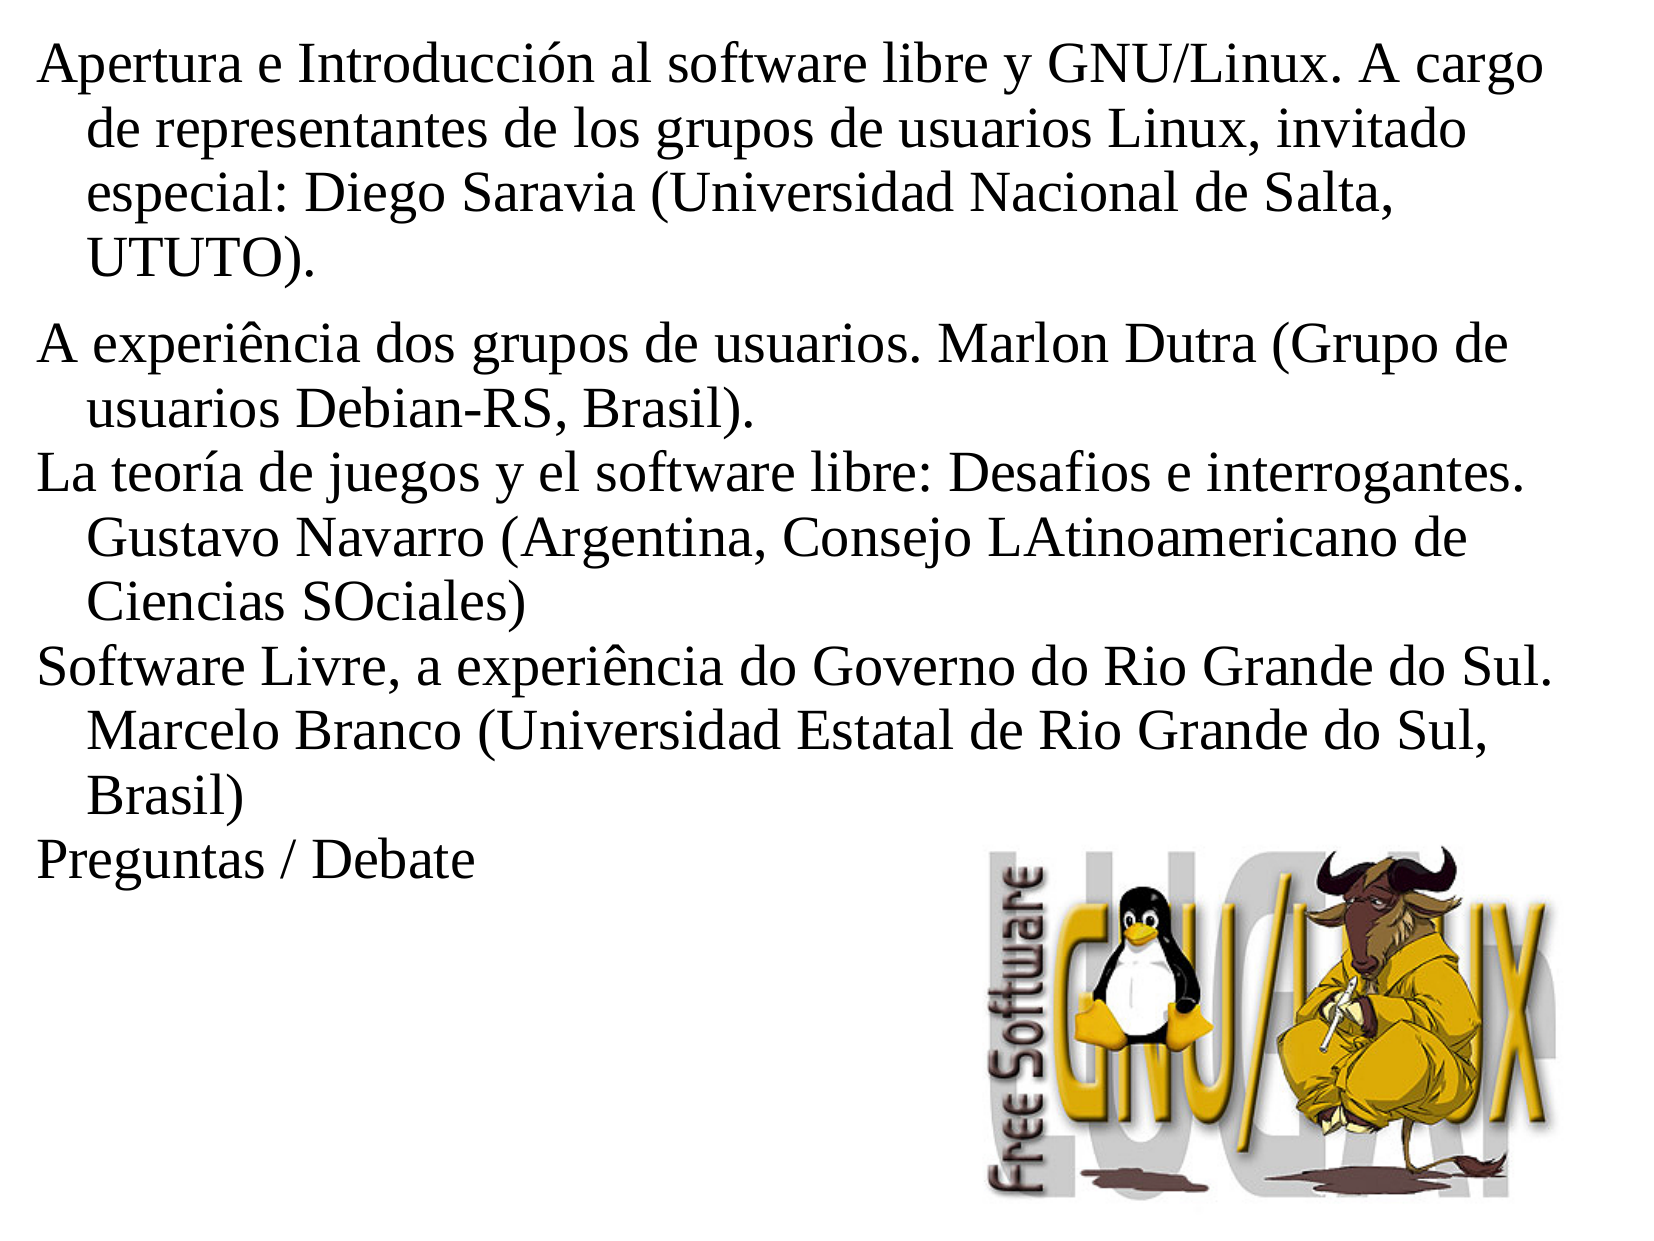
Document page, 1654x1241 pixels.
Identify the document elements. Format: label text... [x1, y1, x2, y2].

picture [958, 833, 1576, 1227]
text_box Apertura e Introducción al software libre y GNU/Linux. A cargo de representantes de los grupos de usuarios Linux, invitado especial: Diego Saravia (Universidad Nacional de Salta, UTUTO). A experiência dos grupos de usuarios. Marlon Dutra (Grupo de usuarios Debian-RS, Brasil). La teoría de juegos y el software libre: Desafios e interrogantes. Gustavo Navarro (Argentina, Consejo LAtinoamericano de Ciencias SOciales) Software Livre, a experiência do Governo do Rio Grande do Sul. Marcelo Branco (Universidad Estatal de Rio Grande do Sul, Brasil) Preguntas / Debate [36, 30, 1564, 947]
